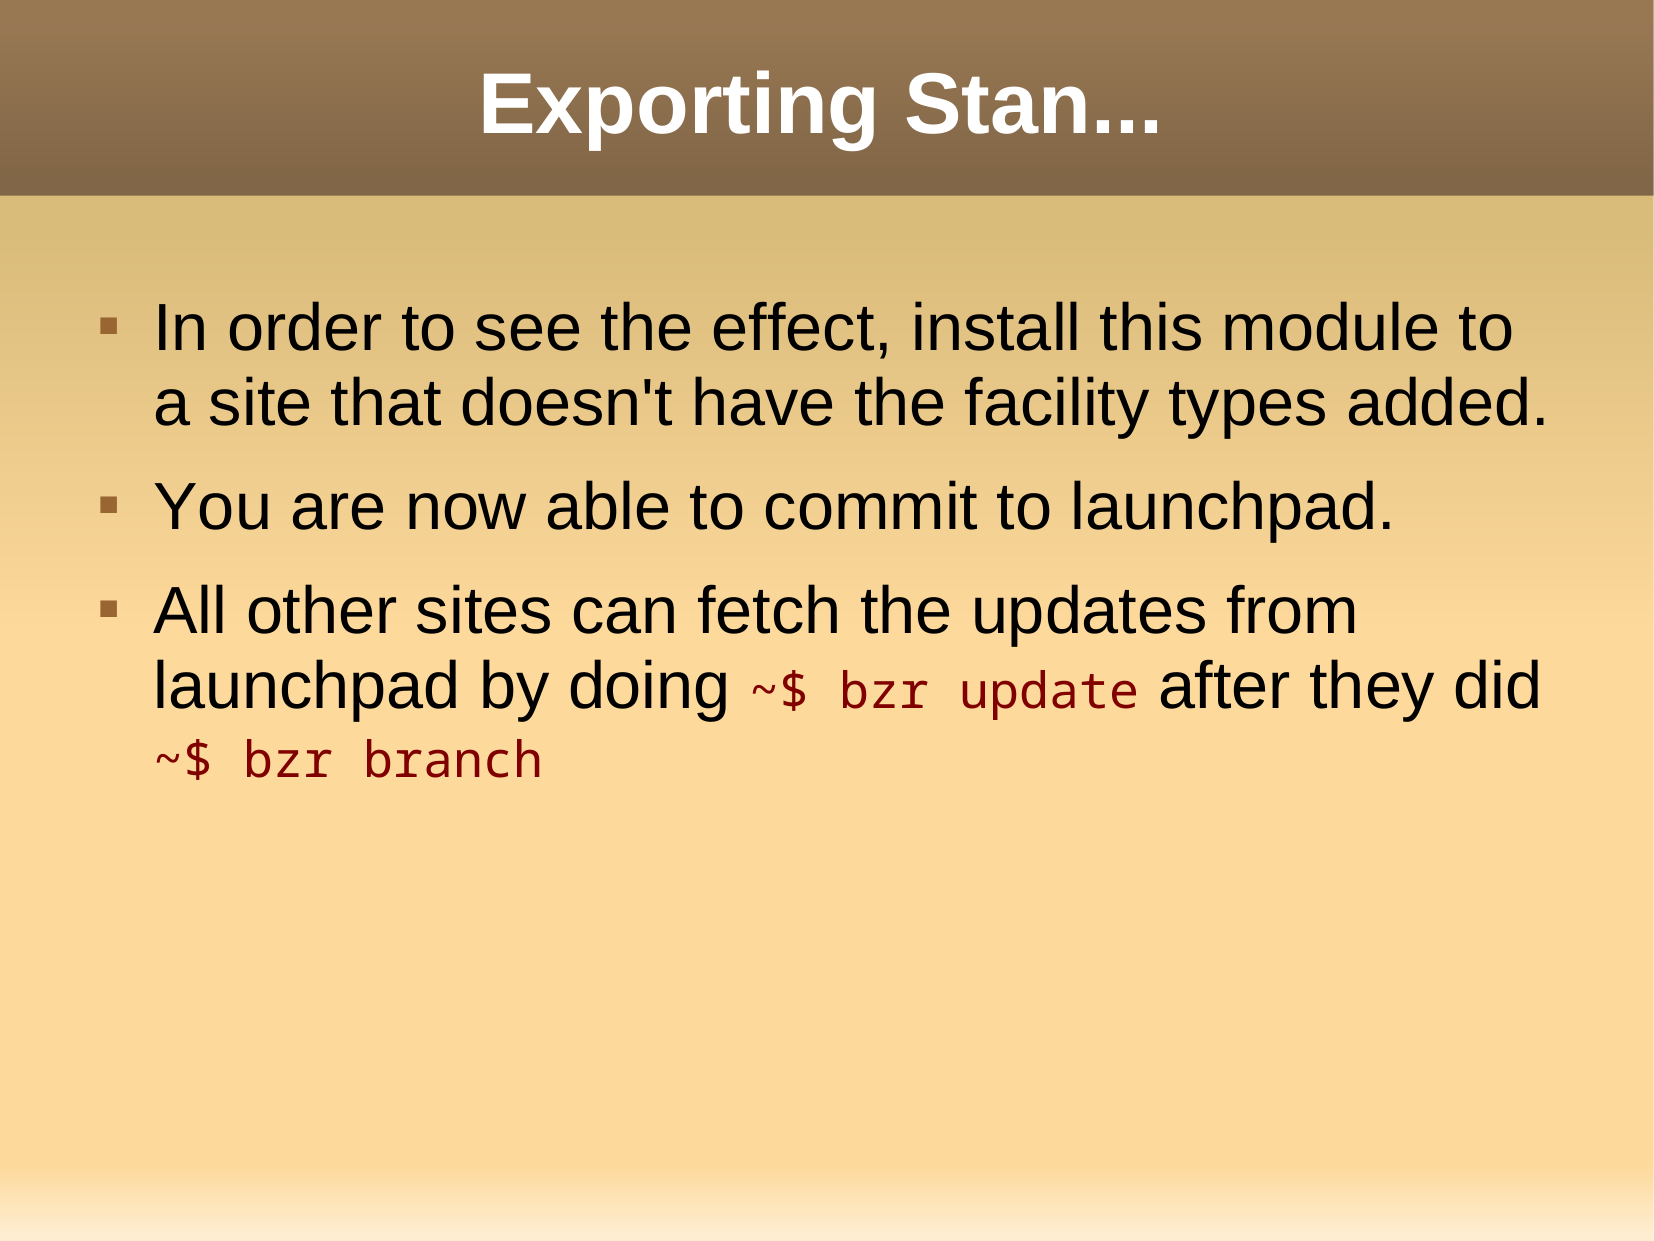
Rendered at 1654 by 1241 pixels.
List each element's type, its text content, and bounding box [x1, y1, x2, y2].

title Exporting Stan... [76, 0, 1565, 208]
list In order to see the effect, install this module to a site that doesn't have the facility types added. You are now able to commit to launchpad. All other sites can fetch the updates from launchpad by doing ~$ bzr update after they did ~$ bzr branch [82, 290, 1571, 1109]
picture [0, 0, 1654, 1241]
